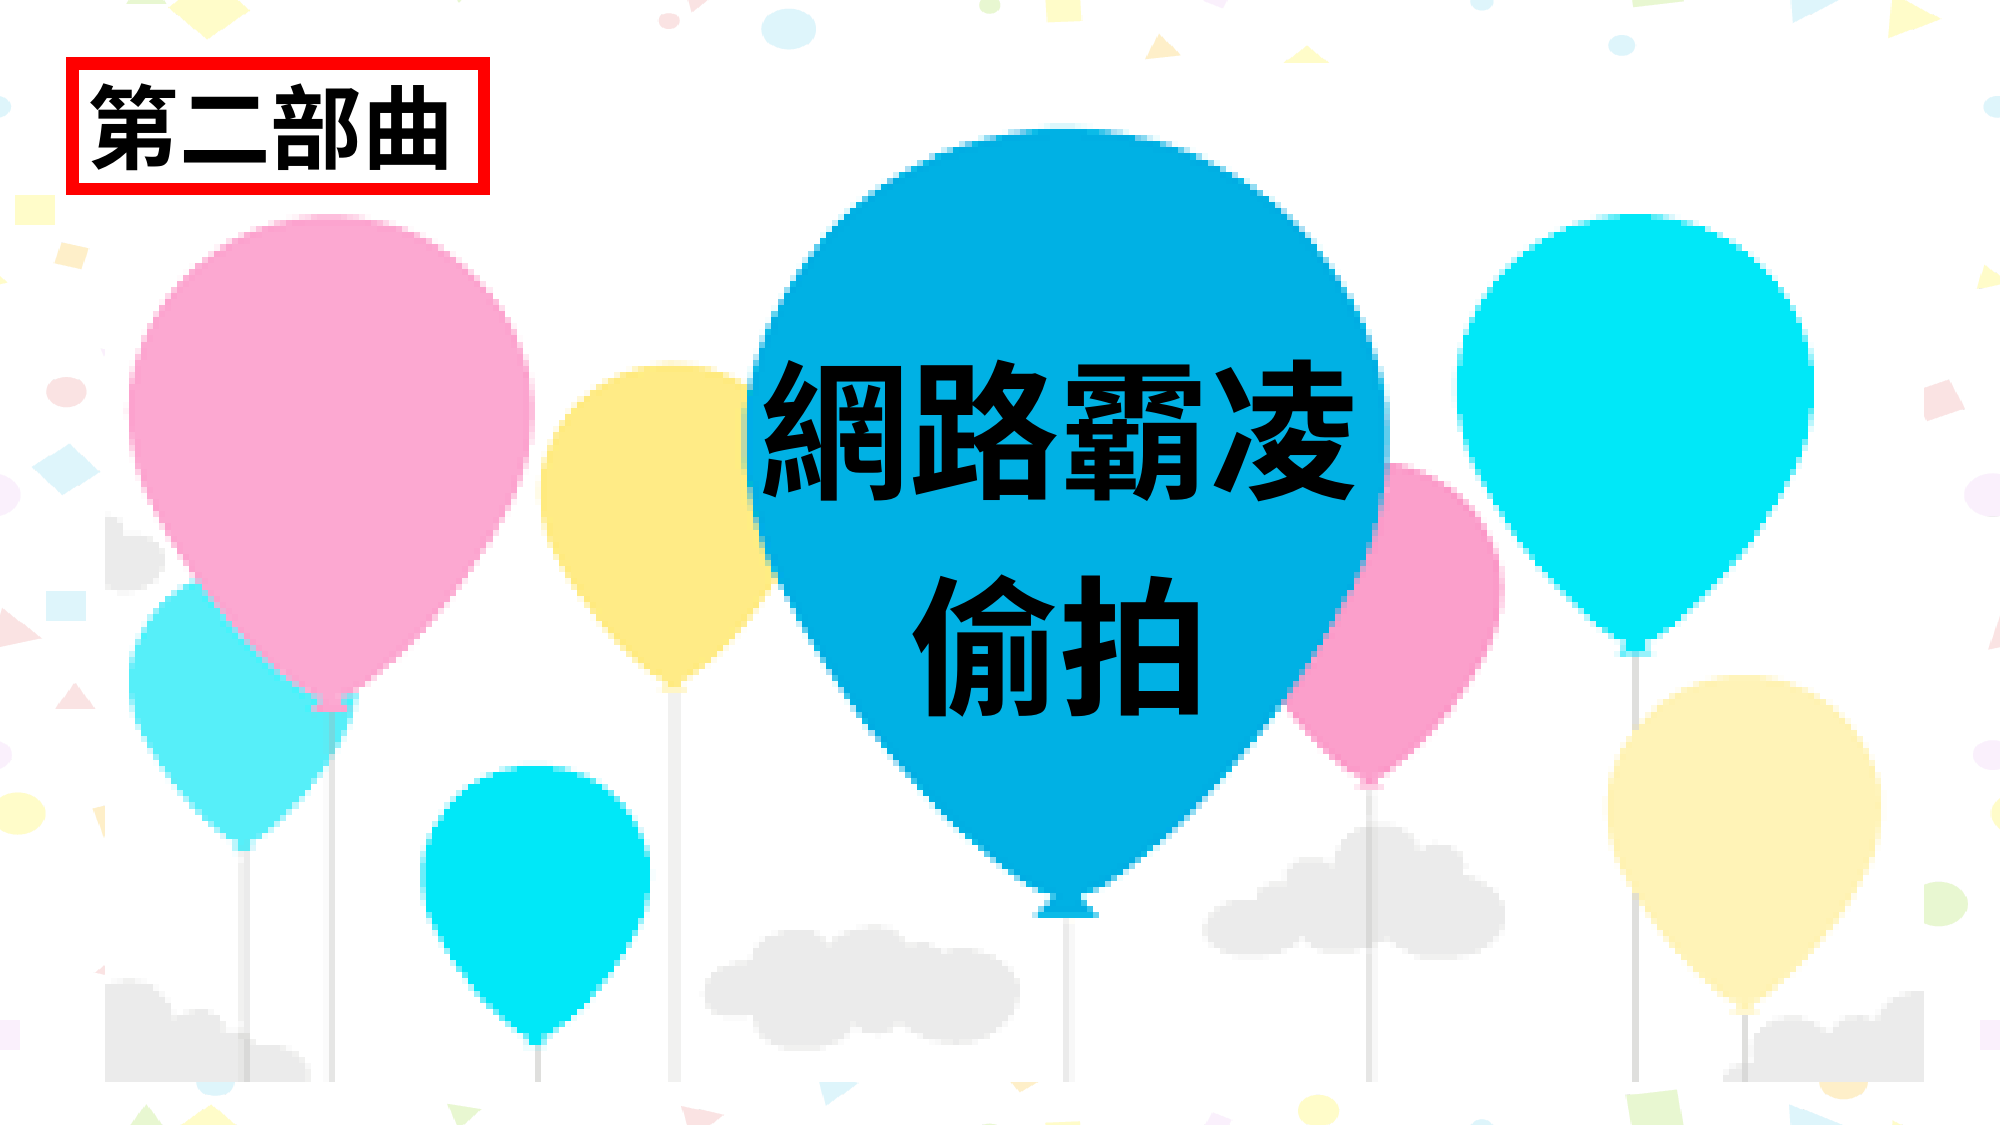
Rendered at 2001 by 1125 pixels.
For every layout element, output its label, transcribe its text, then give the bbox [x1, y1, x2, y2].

text_box 網路霸凌 偷拍 [745, 294, 1375, 741]
picture [105, 63, 1924, 1082]
text_box 第二部曲 [72, 64, 484, 189]
